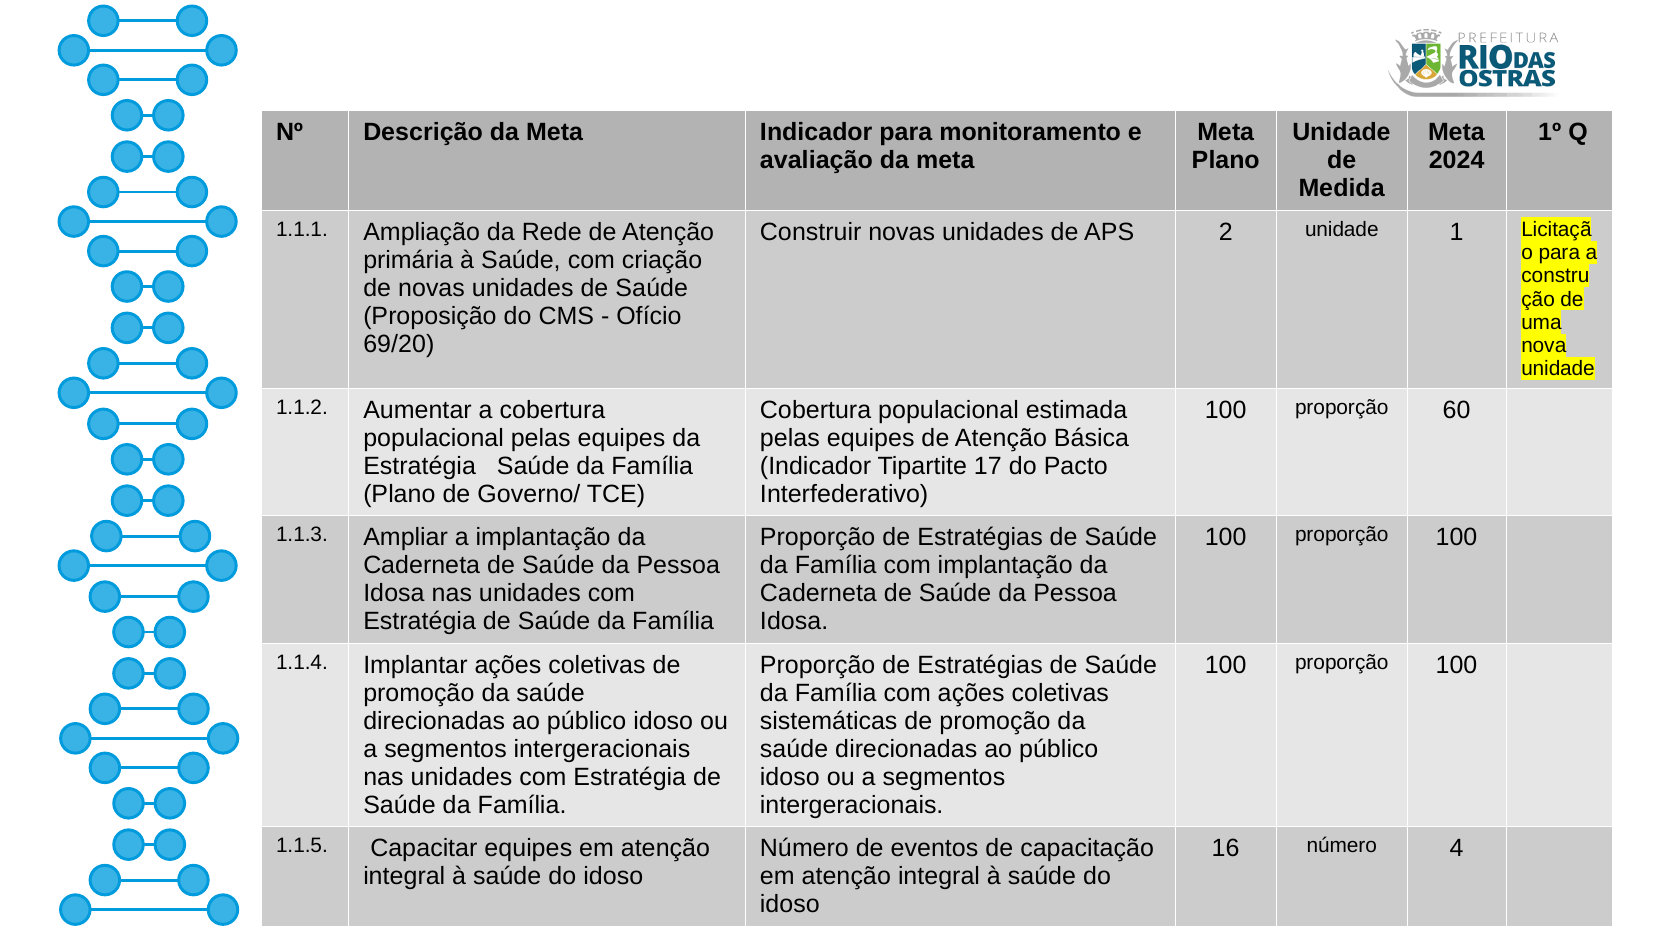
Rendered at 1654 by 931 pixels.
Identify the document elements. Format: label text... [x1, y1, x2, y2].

table_cell [1507, 644, 1612, 826]
table_header Nº [262, 111, 348, 210]
table_cell 100 [1176, 644, 1276, 826]
table_cell 100 [1176, 516, 1276, 643]
table_cell [1507, 827, 1612, 926]
table_cell Ampliar a implantação da Caderneta de Saúde da Pessoa Idosa nas unidades com Estratégia de Saúde da Família [349, 516, 745, 643]
table_cell Número de eventos de capacitação em atenção integral à saúde do idoso [746, 827, 1175, 926]
table_cell Ampliação da Rede de Atenção primária à Saúde, com criação de novas unidades de Saúde (Proposição do CMS - Ofício 69/20) [349, 211, 745, 388]
table_cell 2 [1176, 211, 1276, 388]
table_cell [1507, 389, 1612, 515]
table_header Indicador para monitoramento e avaliação da meta [746, 111, 1175, 210]
table_cell 100 [1408, 644, 1506, 826]
table_cell Capacitar equipes em atenção integral à saúde do idoso [349, 827, 745, 926]
picture [1387, 29, 1559, 97]
table_cell 60 [1408, 389, 1506, 515]
table_cell Cobertura populacional estimada pelas equipes de Atenção Básica (Indicador Tipartite 17 do Pacto Interfederativo) [746, 389, 1175, 515]
table_cell 1.1.2. [262, 389, 348, 515]
table_cell 1.1.1. [262, 211, 348, 388]
table_header Meta 2024 [1408, 111, 1506, 210]
table_cell 100 [1408, 516, 1506, 643]
table_cell Aumentar a cobertura populacional pelas equipes da Estratégia Saúde da Família (Plano de Governo/ TCE) [349, 389, 745, 515]
table_cell Construir novas unidades de APS [746, 211, 1175, 388]
table_cell Implantar ações coletivas de promoção da saúde direcionadas ao público idoso ou a segmentos intergeracionais nas unidades com Estratégia de Saúde da Família. [349, 644, 745, 826]
table_cell 1.1.5. [262, 827, 348, 926]
table_cell 100 [1176, 389, 1276, 515]
table_cell 16 [1176, 827, 1276, 926]
table_cell proporção [1277, 389, 1407, 515]
table_cell 1.1.4. [262, 644, 348, 826]
table_cell 1 [1408, 211, 1506, 388]
table_cell Licitação para a construção de uma nova unidade [1507, 211, 1612, 388]
table_header Meta Plano [1176, 111, 1276, 210]
table_cell Proporção de Estratégias de Saúde da Família com ações coletivas sistemáticas de promoção da saúde direcionadas ao público idoso ou a segmentos intergeracionais. [746, 644, 1175, 826]
table_cell Proporção de Estratégias de Saúde da Família com implantação da Caderneta de Saúde da Pessoa Idosa. [746, 516, 1175, 643]
table_cell unidade [1277, 211, 1407, 388]
table_cell 4 [1408, 827, 1506, 926]
table_cell 1.1.3. [262, 516, 348, 643]
table_cell número [1277, 827, 1407, 926]
table_cell proporção [1277, 516, 1407, 643]
table_cell [1507, 516, 1612, 643]
table_cell proporção [1277, 644, 1407, 826]
table_header Unidade de Medida [1277, 111, 1407, 210]
table_header Descrição da Meta [349, 111, 745, 210]
table_header 1º Q [1507, 111, 1612, 210]
